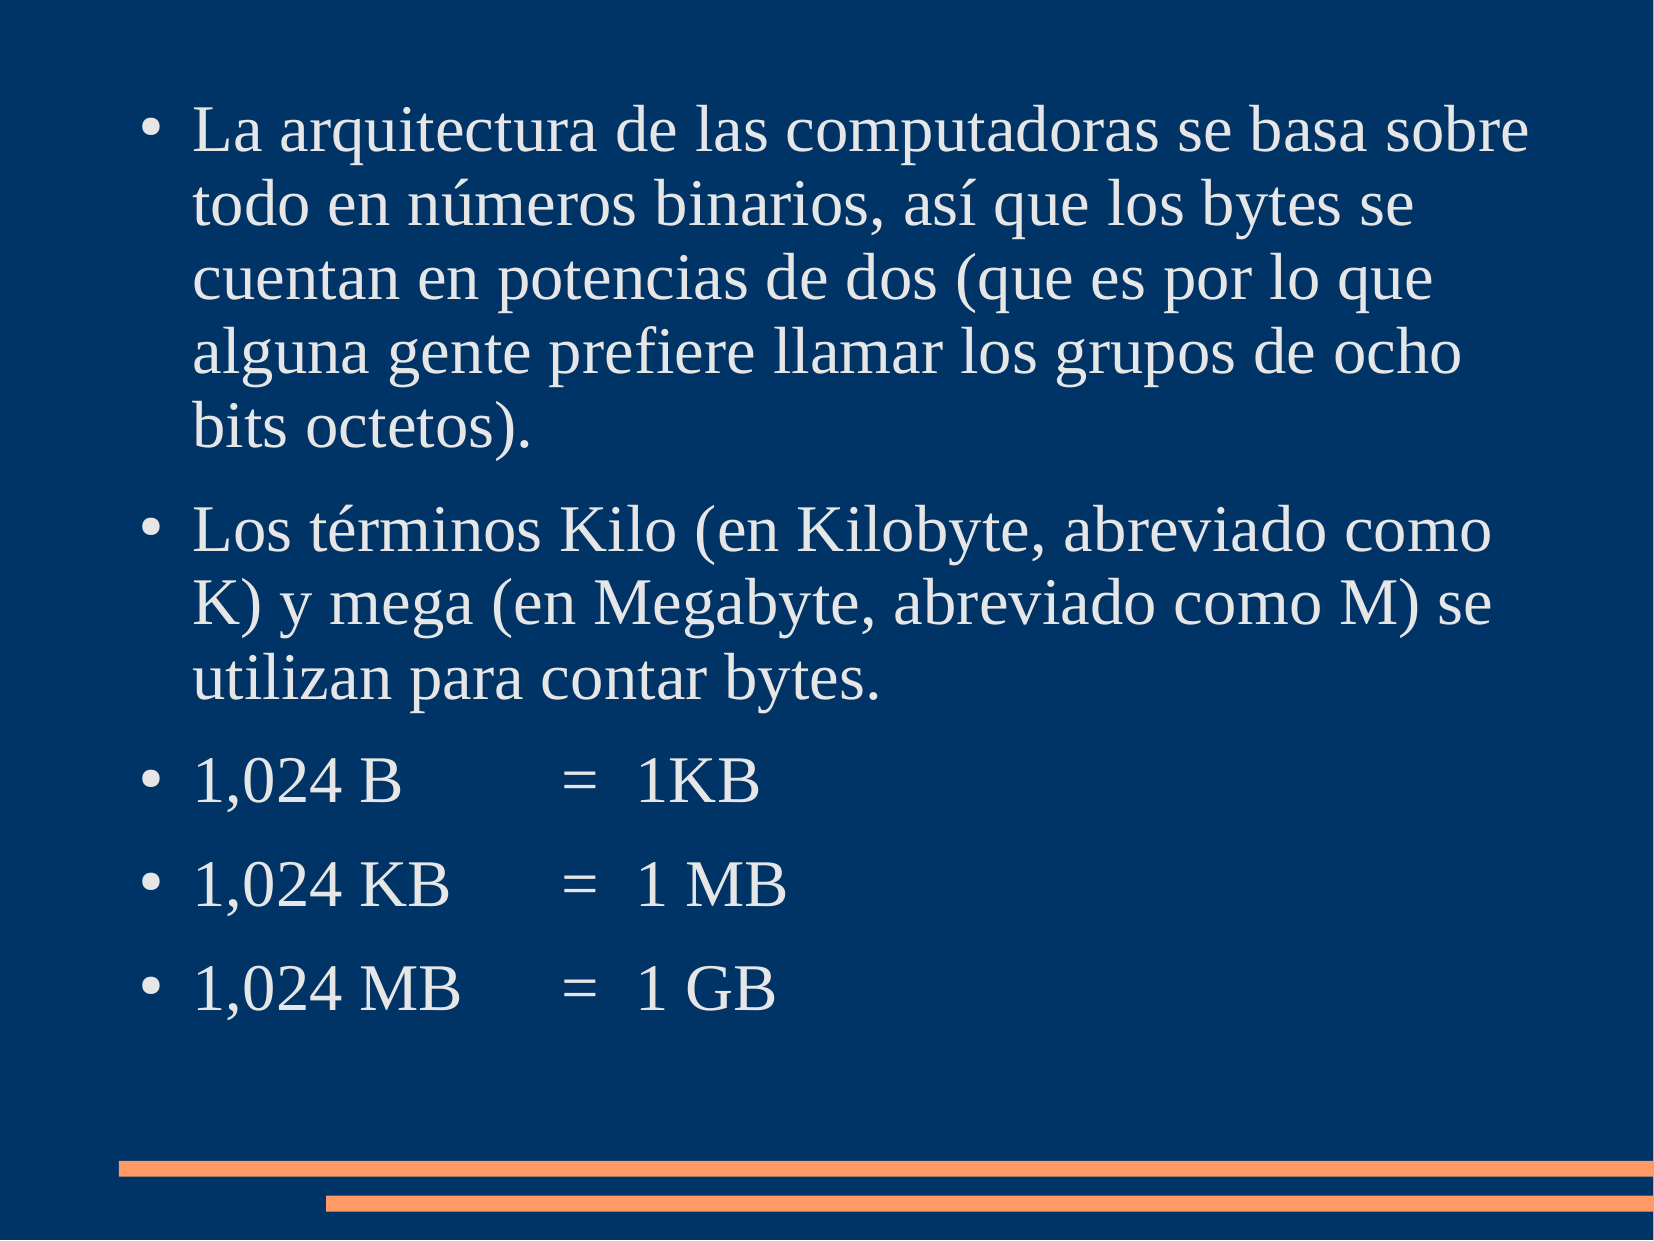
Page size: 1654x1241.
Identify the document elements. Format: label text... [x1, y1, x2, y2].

list La arquitectura de las computadoras se basa sobre todo en números binarios, así que los bytes se cuentan en potencias de dos (que es por lo que alguna gente prefiere llamar los grupos de ocho bits octetos). Los términos Kilo (en Kilobyte, abreviado como K) y mega (en Megabyte, abreviado como M) se utilizan para contar bytes. 1,024 B = 1KB 1,024 KB = 1 MB 1,024 MB = 1 GB [121, 91, 1561, 1099]
